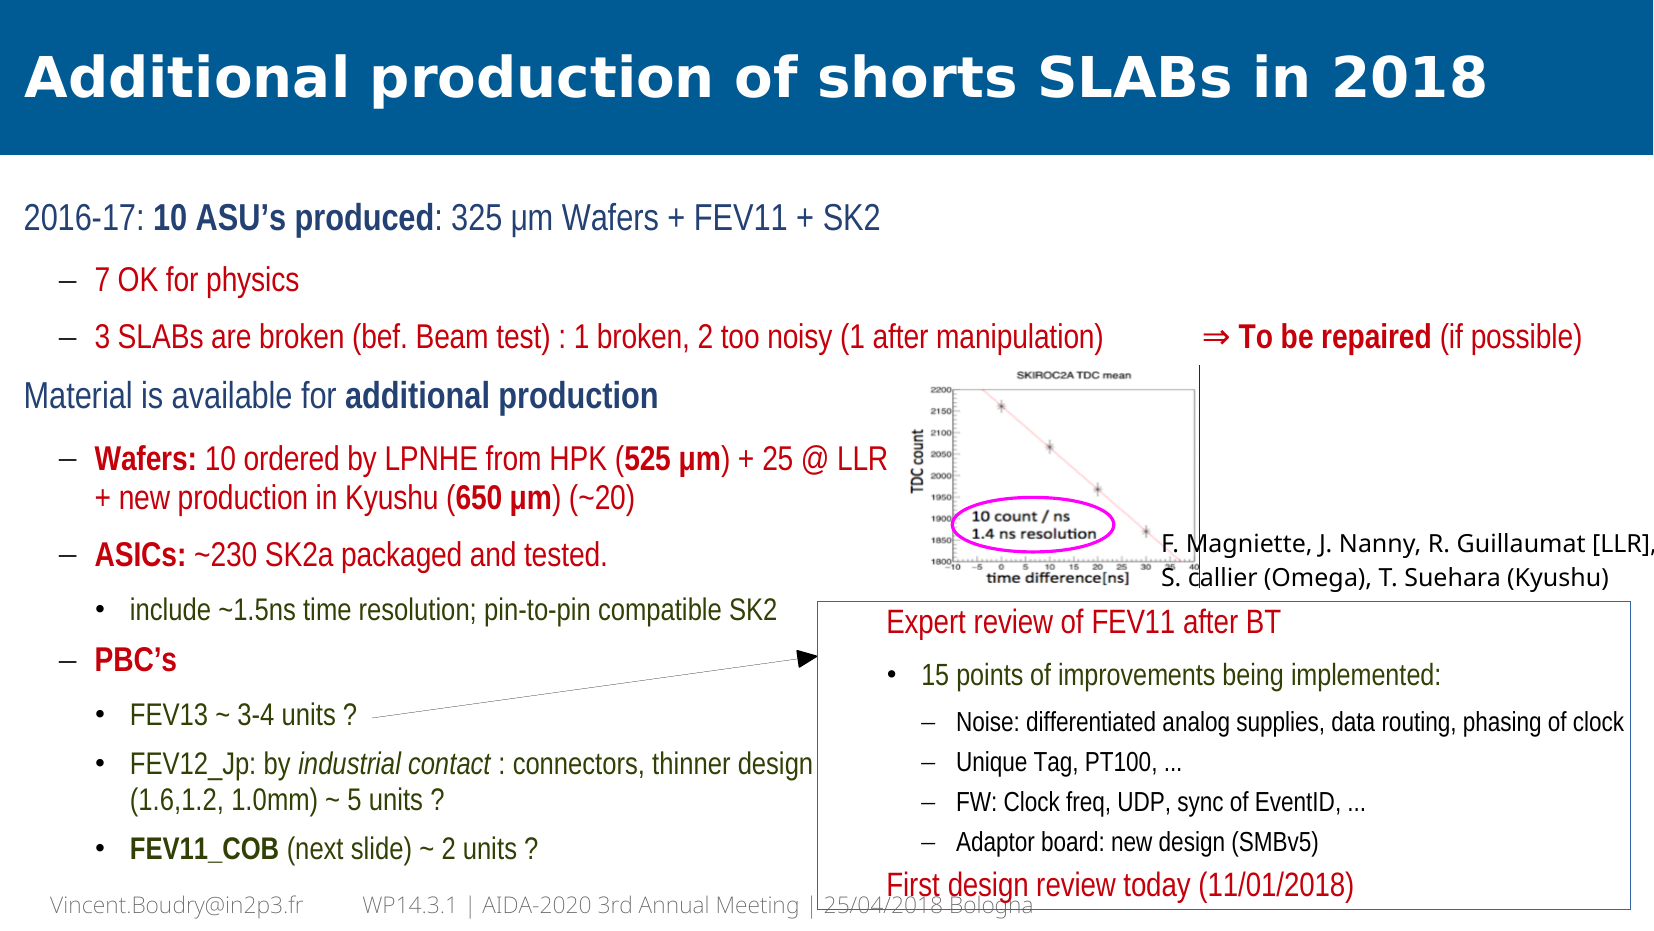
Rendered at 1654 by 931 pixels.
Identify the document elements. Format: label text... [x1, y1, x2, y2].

list 2016-17: 10 ASU’s produced: 325 μm Wafers + FEV11 + SK2 7 OK for physics 3 SLABs are broken (bef. Beam test) : 1 broken, 2 too noisy (1 after manipulation) ⇒ To be repaired (if possible) Material is available for additional production Wafers: 10 ordered by LPNHE from HPK (525 μm) + 25 @ LLR + new production in Kyushu (650 μm) (~20) ASICs: ~230 SK2a packaged and tested. include ~1.5ns time resolution; pin-to-pin compatible SK2 PBC’s FEV13 ~ 3-4 units ? FEV12_Jp: by industrial contact : connectors, thinner design (1.6,1.2, 1.0mm) ~ 5 units ? FEV11_COB (next slide) ~ 2 units ? [23, 195, 1628, 867]
picture [906, 365, 1200, 588]
list Expert review of FEV11 after BT 15 points of improvements being implemented: Noise: differentiated analog supplies, data routing, phasing of clock Unique Tag, PT100, ... FW: Clock freq, UDP, sync of EventID, ... Adaptor board: new design (SMBv5) First design review today (11/01/2018) [817, 601, 1631, 910]
title Additional production of shorts SLABs in 2018 [24, 12, 1635, 143]
text_box F. Magniette, J. Nanny, R. Guillaumat [LLR], S. callier (Omega), T. Suehara (Kyushu) [1146, 518, 1654, 613]
